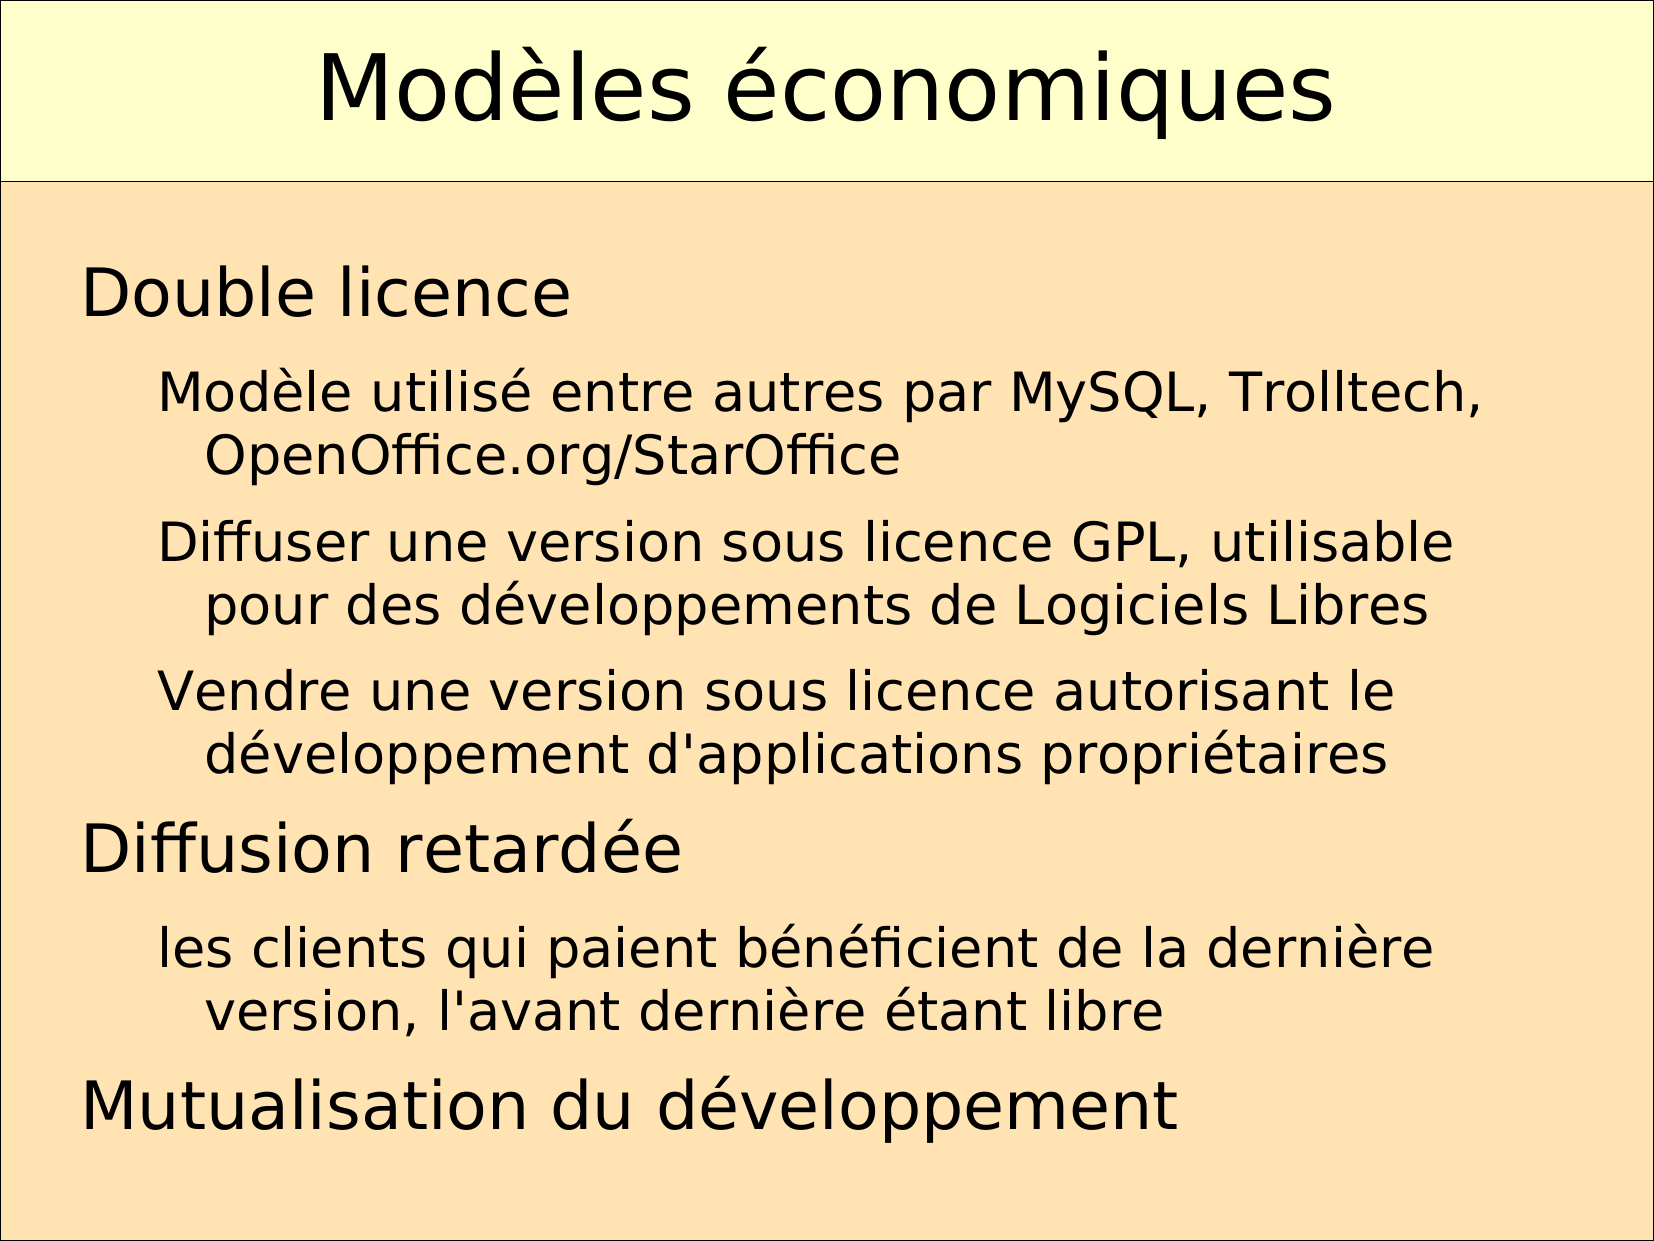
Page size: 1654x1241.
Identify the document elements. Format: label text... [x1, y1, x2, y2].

title Modèles économiques [0, 7, 1654, 169]
list Double licence Modèle utilisé entre autres par MySQL, Trolltech, OpenOffice.org/StarOffice Diffuser une version sous licence GPL, utilisable pour des développements de Logiciels Libres Vendre une version sous licence autorisant le développement d'applications propriétaires Diffusion retardée les clients qui paient bénéficient de la dernière version, l'avant dernière étant libre Mutualisation du développement [62, 254, 1551, 1146]
